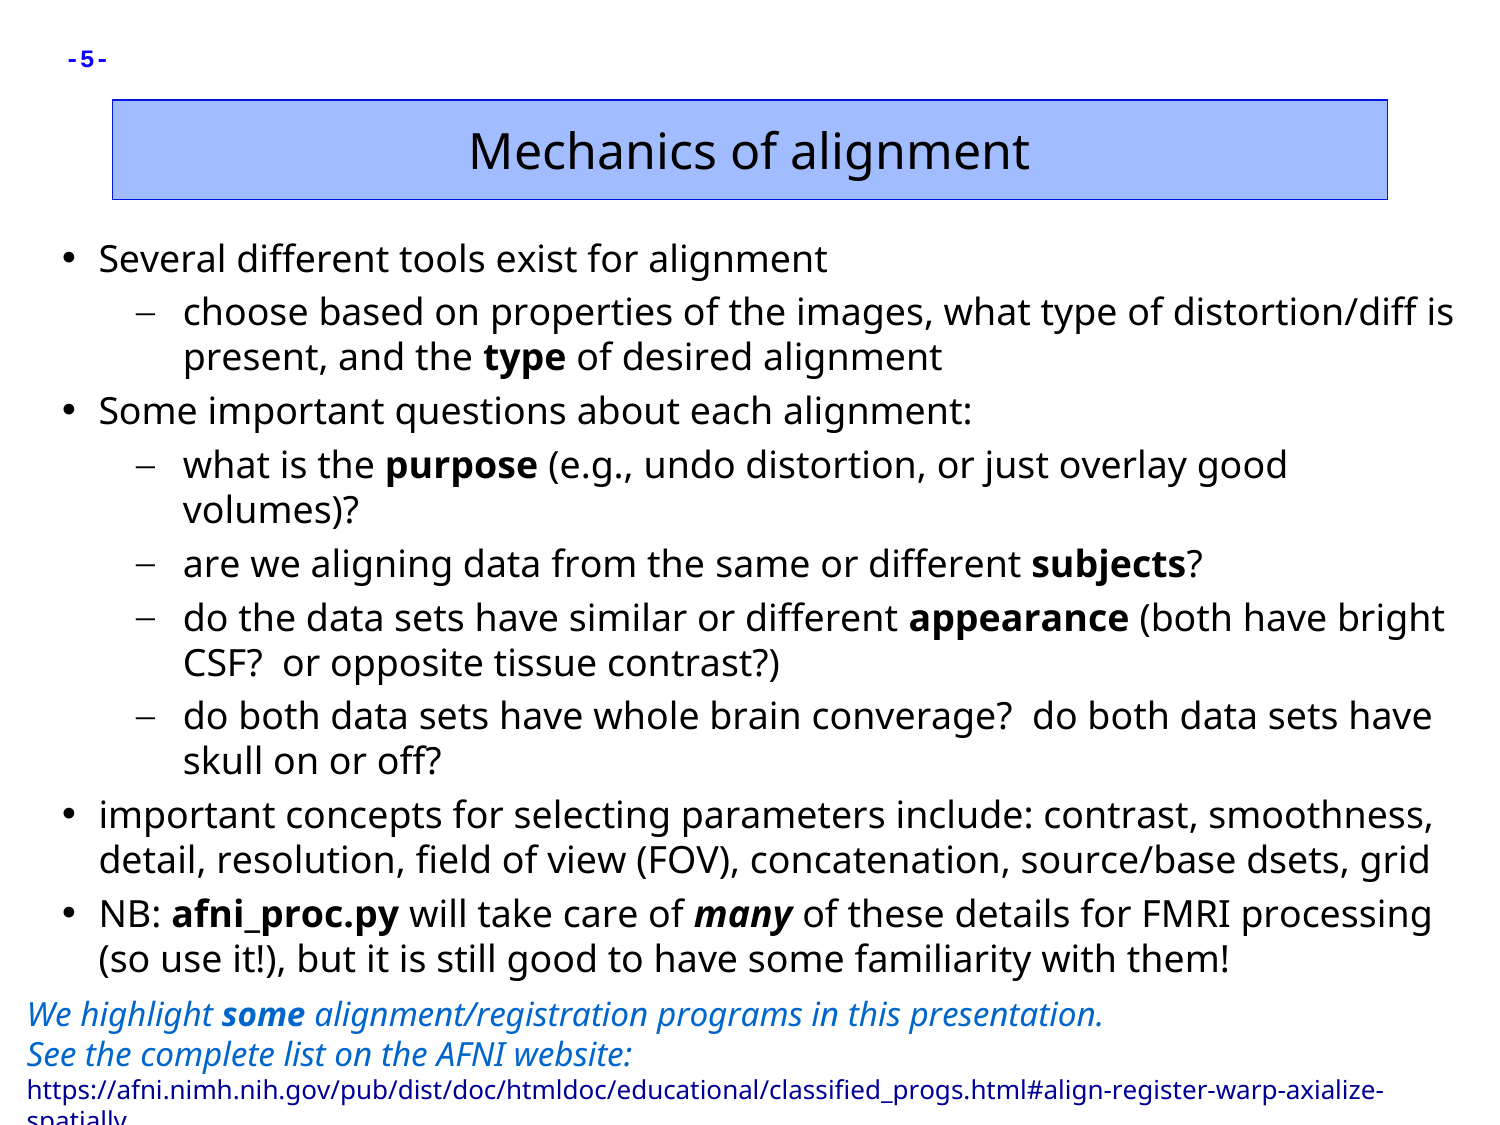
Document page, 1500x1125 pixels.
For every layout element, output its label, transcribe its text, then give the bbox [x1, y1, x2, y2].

text_box Mechanics of alignment [112, 99, 1388, 200]
text_box Several different tools exist for alignment choose based on properties of the images, what type of distortion/diff is present, and the type of desired alignment Some important questions about each alignment: what is the purpose (e.g., undo distortion, or just overlay good volumes)? are we aligning data from the same or different subjects? do the data sets have similar or different appearance (both have bright CSF? or opposite tissue contrast?) do both data sets have whole brain converage? do both data sets have skull on or off? important concepts for selecting parameters include: contrast, smoothness, detail, resolution, field of view (FOV), concatenation, source/base dsets, grid NB: afni_proc.py will take care of many of these details for FMRI processing (so use it!), but it is still good to have some familiarity with them! [46, 226, 1477, 980]
text_box We highlight some alignment/registration programs in this presentation. See the complete list on the AFNI website: https://afni.nimh.nih.gov/pub/dist/doc/htmldoc/educational/classified_progs.html#align-register-warp-axialize-spatially [11, 985, 1500, 1112]
